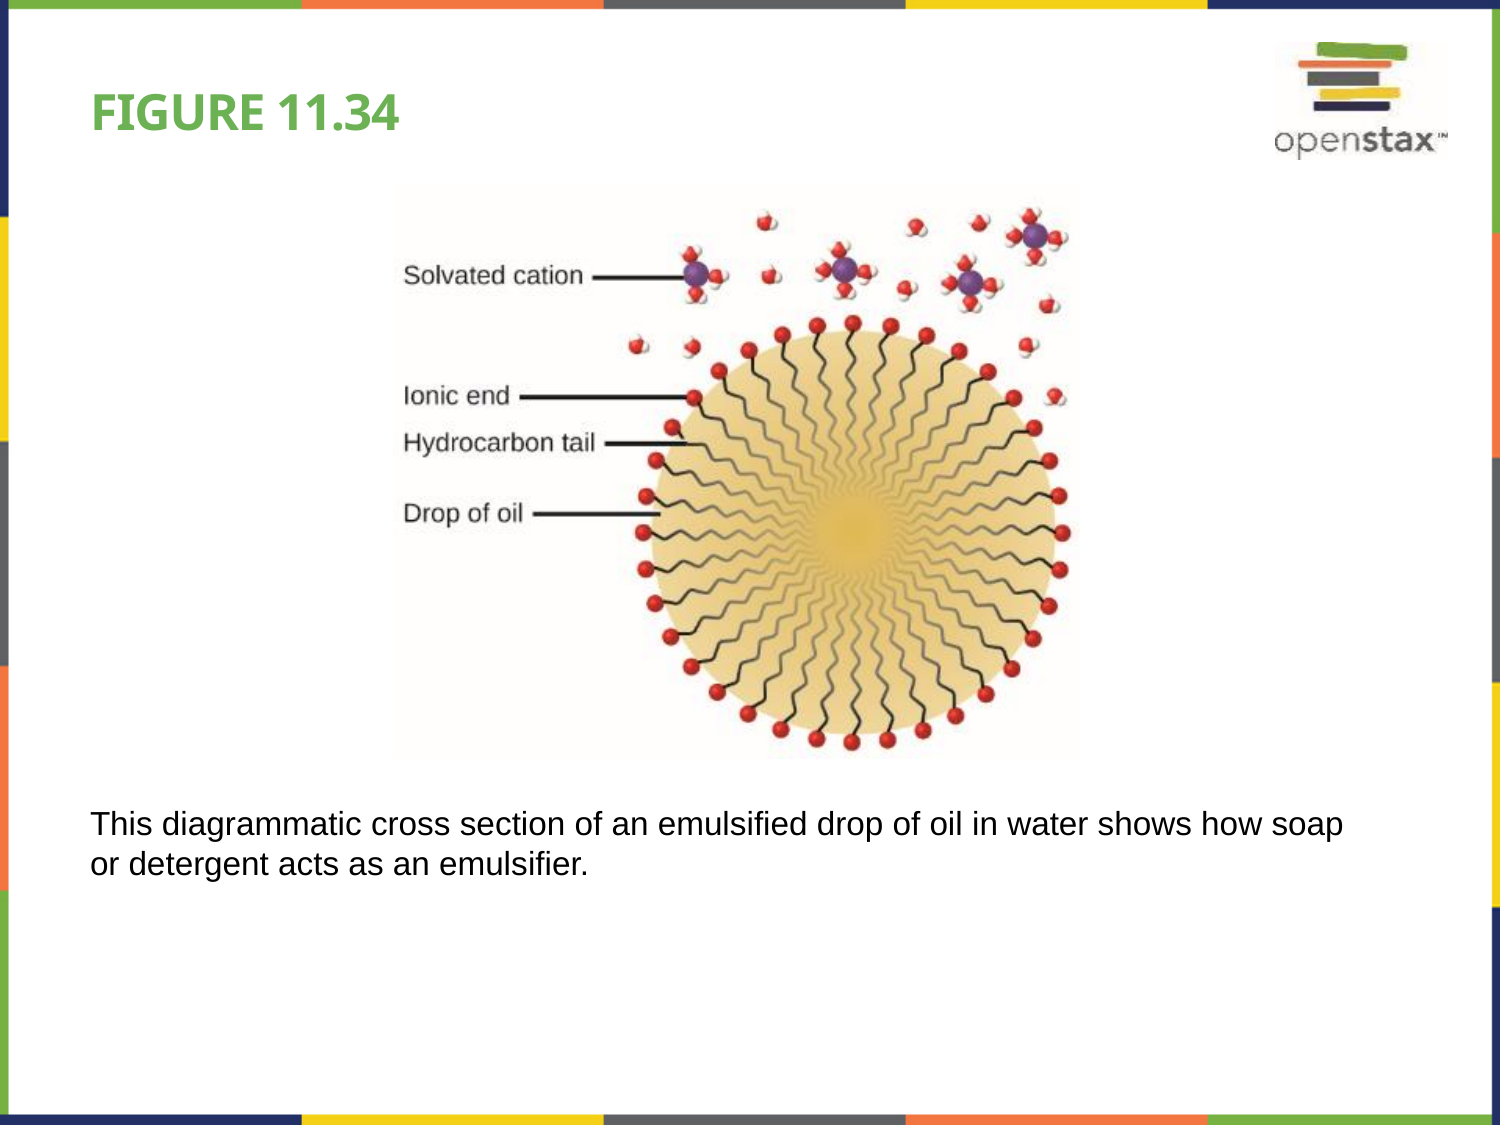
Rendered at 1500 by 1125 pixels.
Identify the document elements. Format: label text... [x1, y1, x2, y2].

picture [0, 0, 1500, 1125]
list This diagrammatic cross section of an emulsified drop of oil in water shows how soap or detergent acts as an emulsifier. [75, 794, 1398, 986]
title Figure 11.34 [75, 39, 1398, 148]
